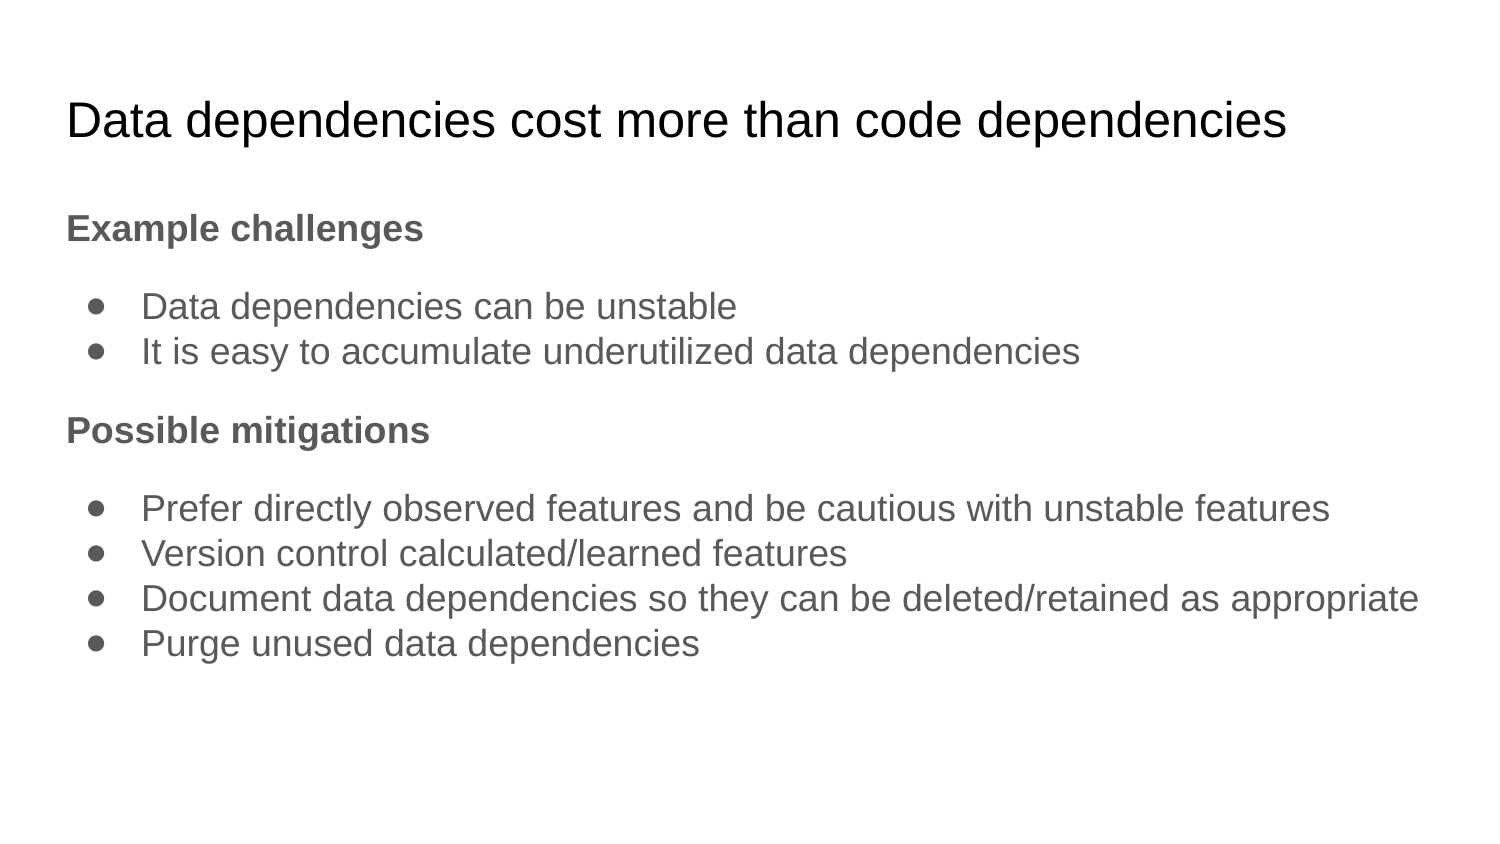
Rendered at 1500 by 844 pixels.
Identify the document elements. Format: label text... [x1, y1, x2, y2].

title Data dependencies cost more than code dependencies [51, 72, 1449, 167]
list Example challenges Data dependencies can be unstable It is easy to accumulate underutilized data dependencies Possible mitigations Prefer directly observed features and be cautious with unstable features Version control calculated/learned features Document data dependencies so they can be deleted/retained as appropriate Purge unused data dependencies [51, 189, 1449, 750]
